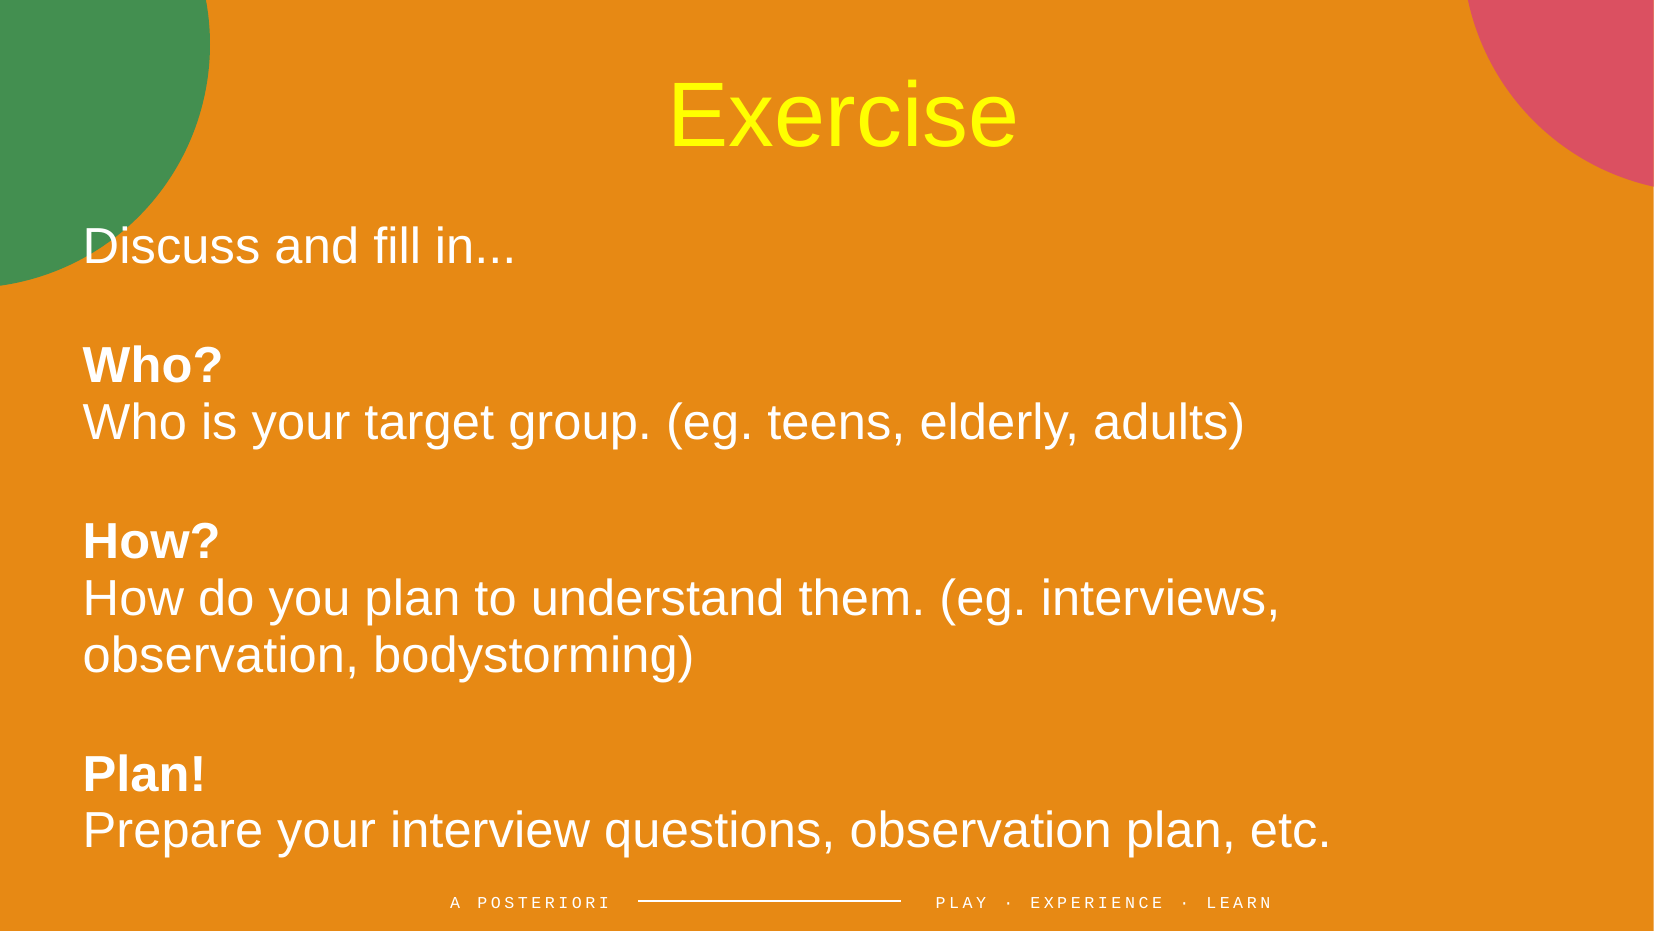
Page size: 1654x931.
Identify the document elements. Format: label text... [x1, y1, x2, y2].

title Exercise [187, 37, 1501, 193]
list Discuss and fill in... Who? Who is your target group. (eg. teens, elderly, adults) How? How do you plan to understand them. (eg. interviews, observation, bodystorming) Plan! Prepare your interview questions, observation plan, etc. [82, 217, 1571, 863]
